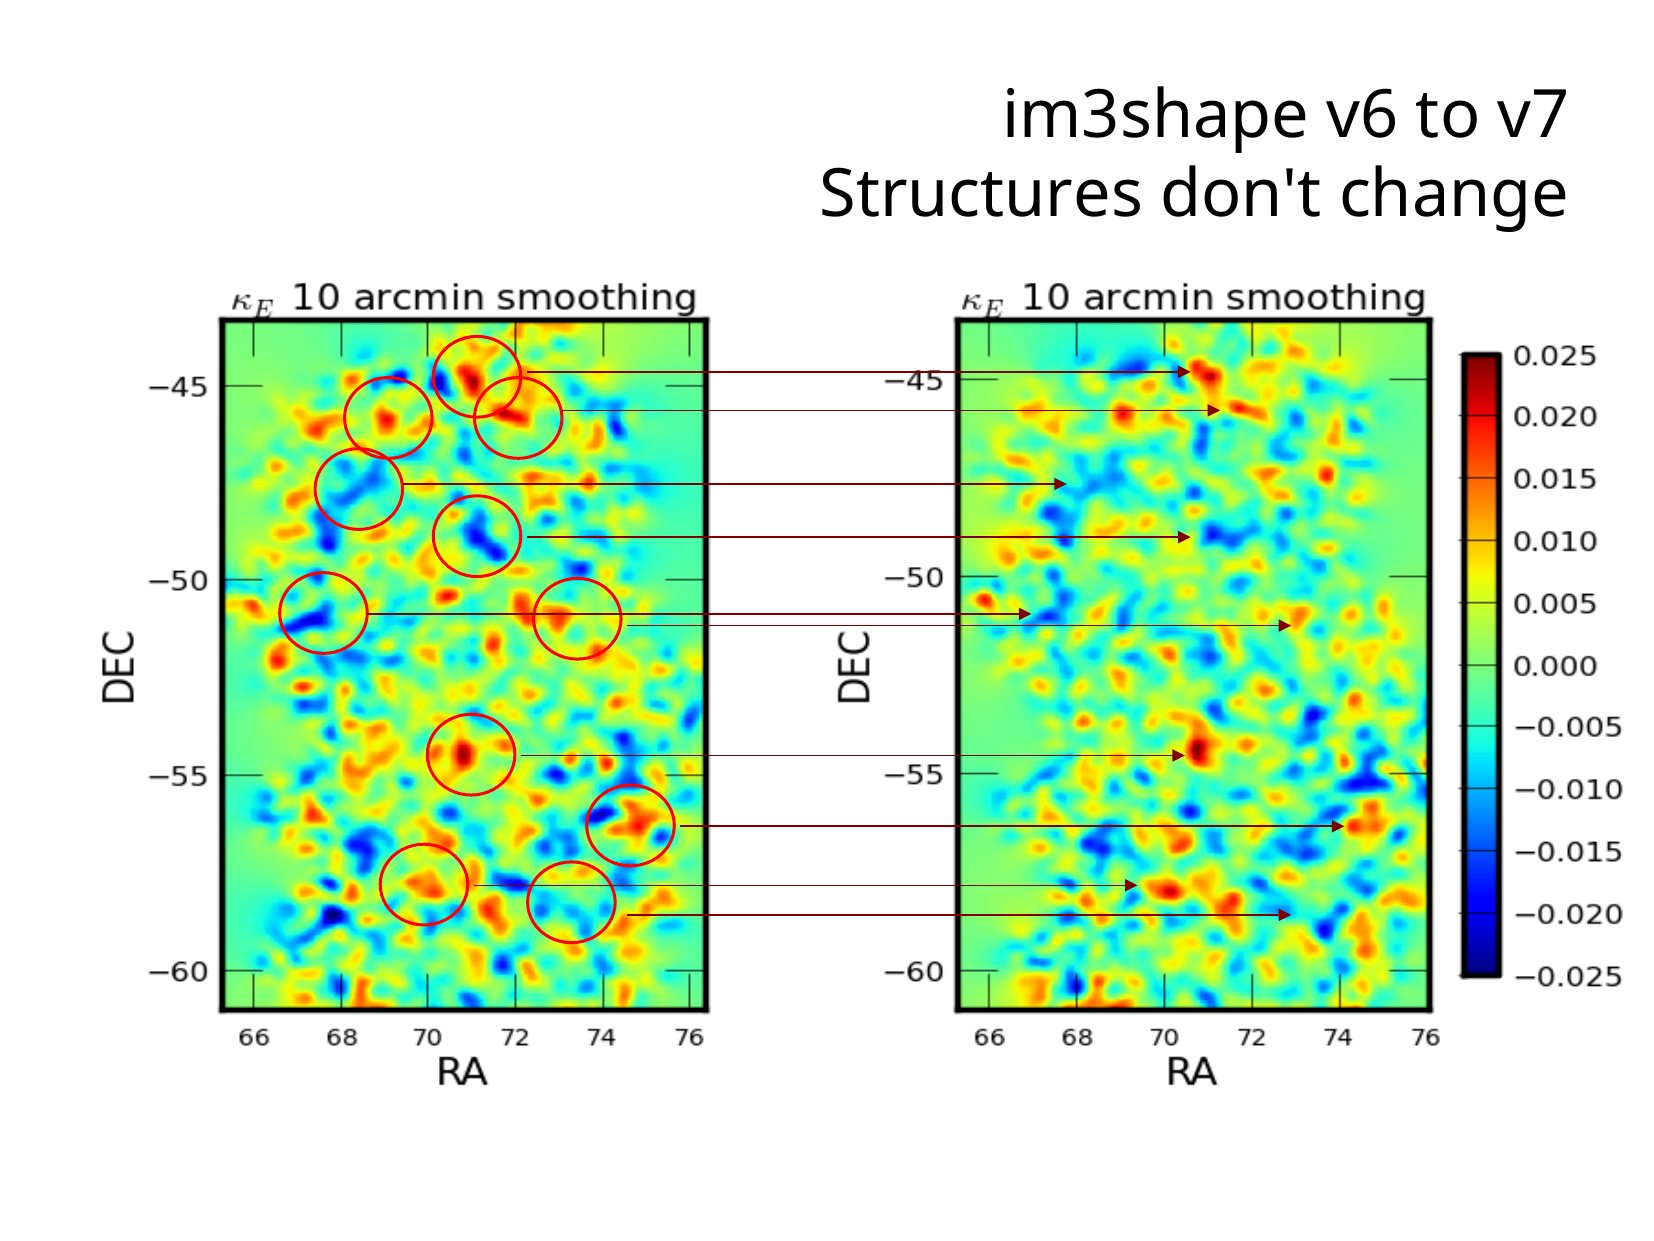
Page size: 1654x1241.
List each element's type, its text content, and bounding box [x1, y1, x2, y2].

picture [2, 254, 1638, 1095]
title im3shape v6 to v7 Structures don't change [82, 49, 1571, 254]
